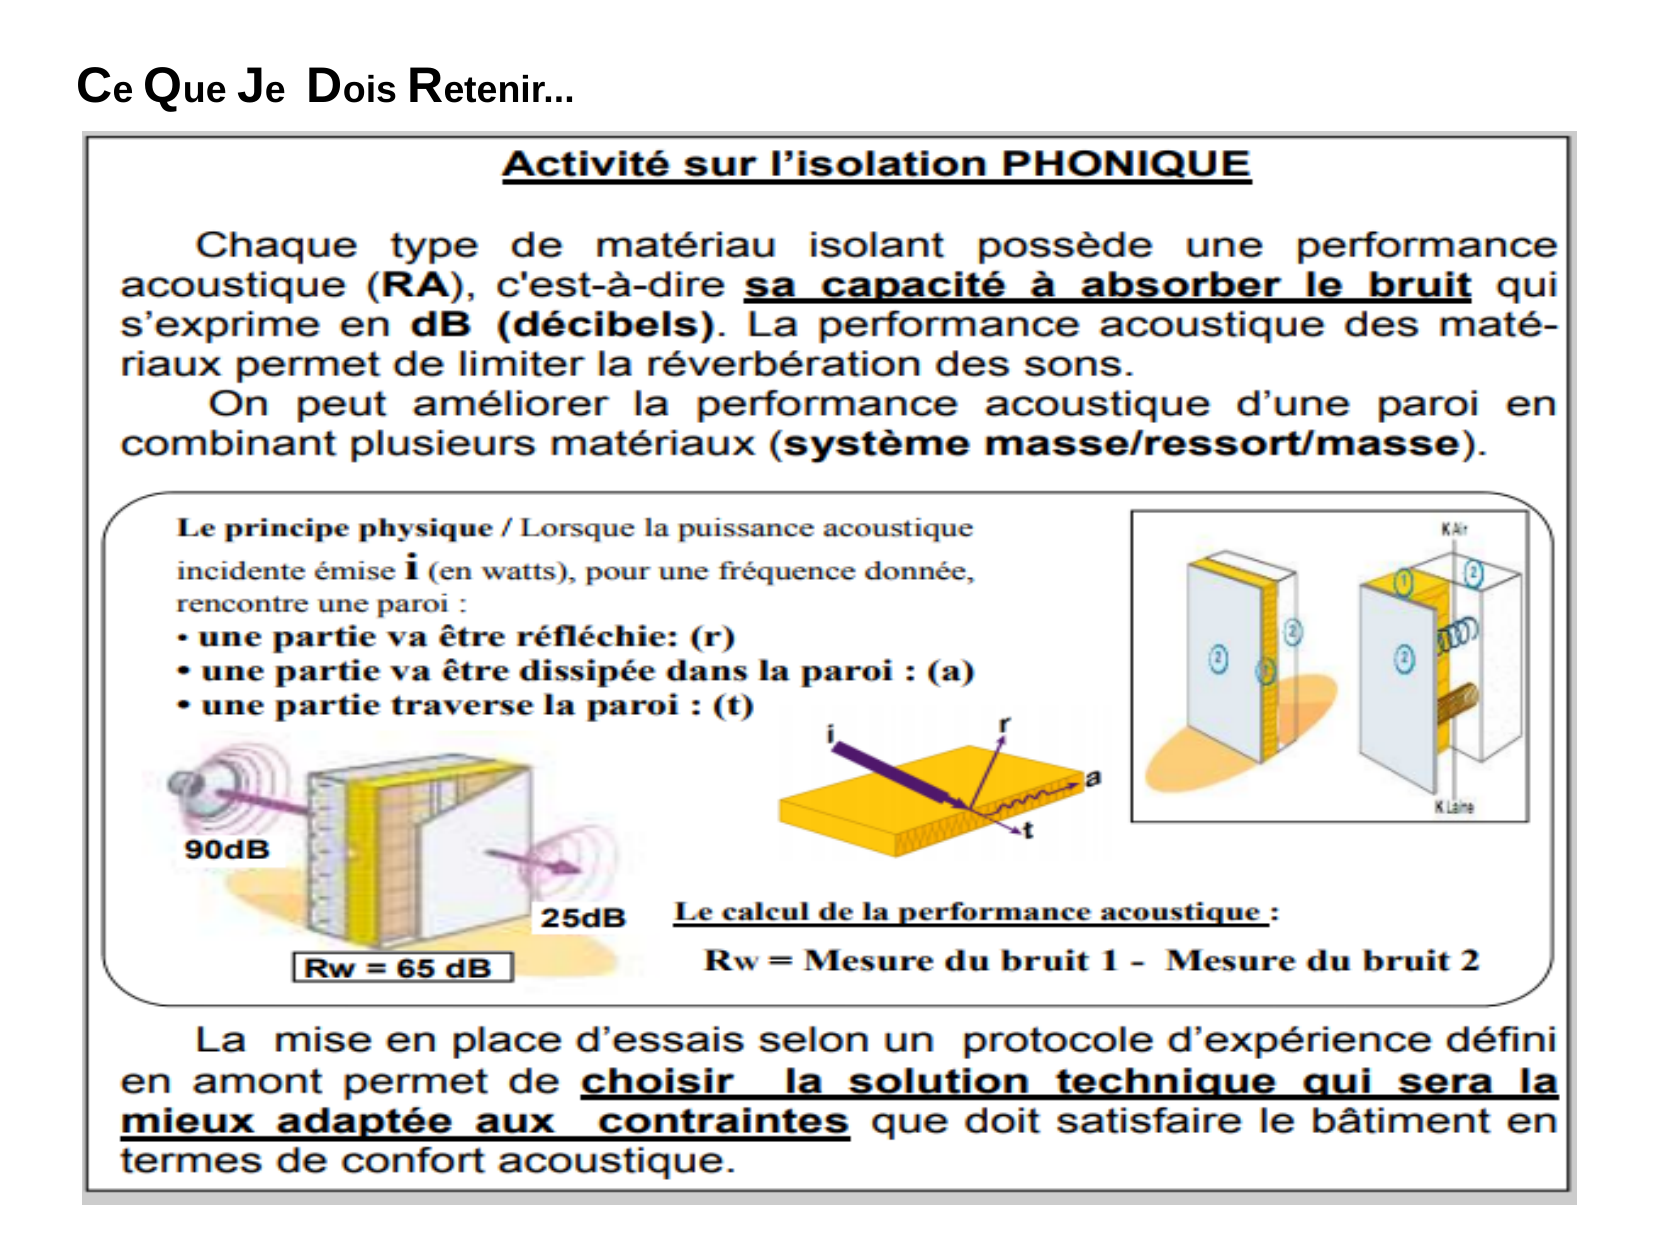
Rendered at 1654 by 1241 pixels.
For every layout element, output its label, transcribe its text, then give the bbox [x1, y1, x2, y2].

picture [82, 131, 1577, 1205]
text_box Ce Que Je Dois Retenir... [62, 49, 851, 121]
